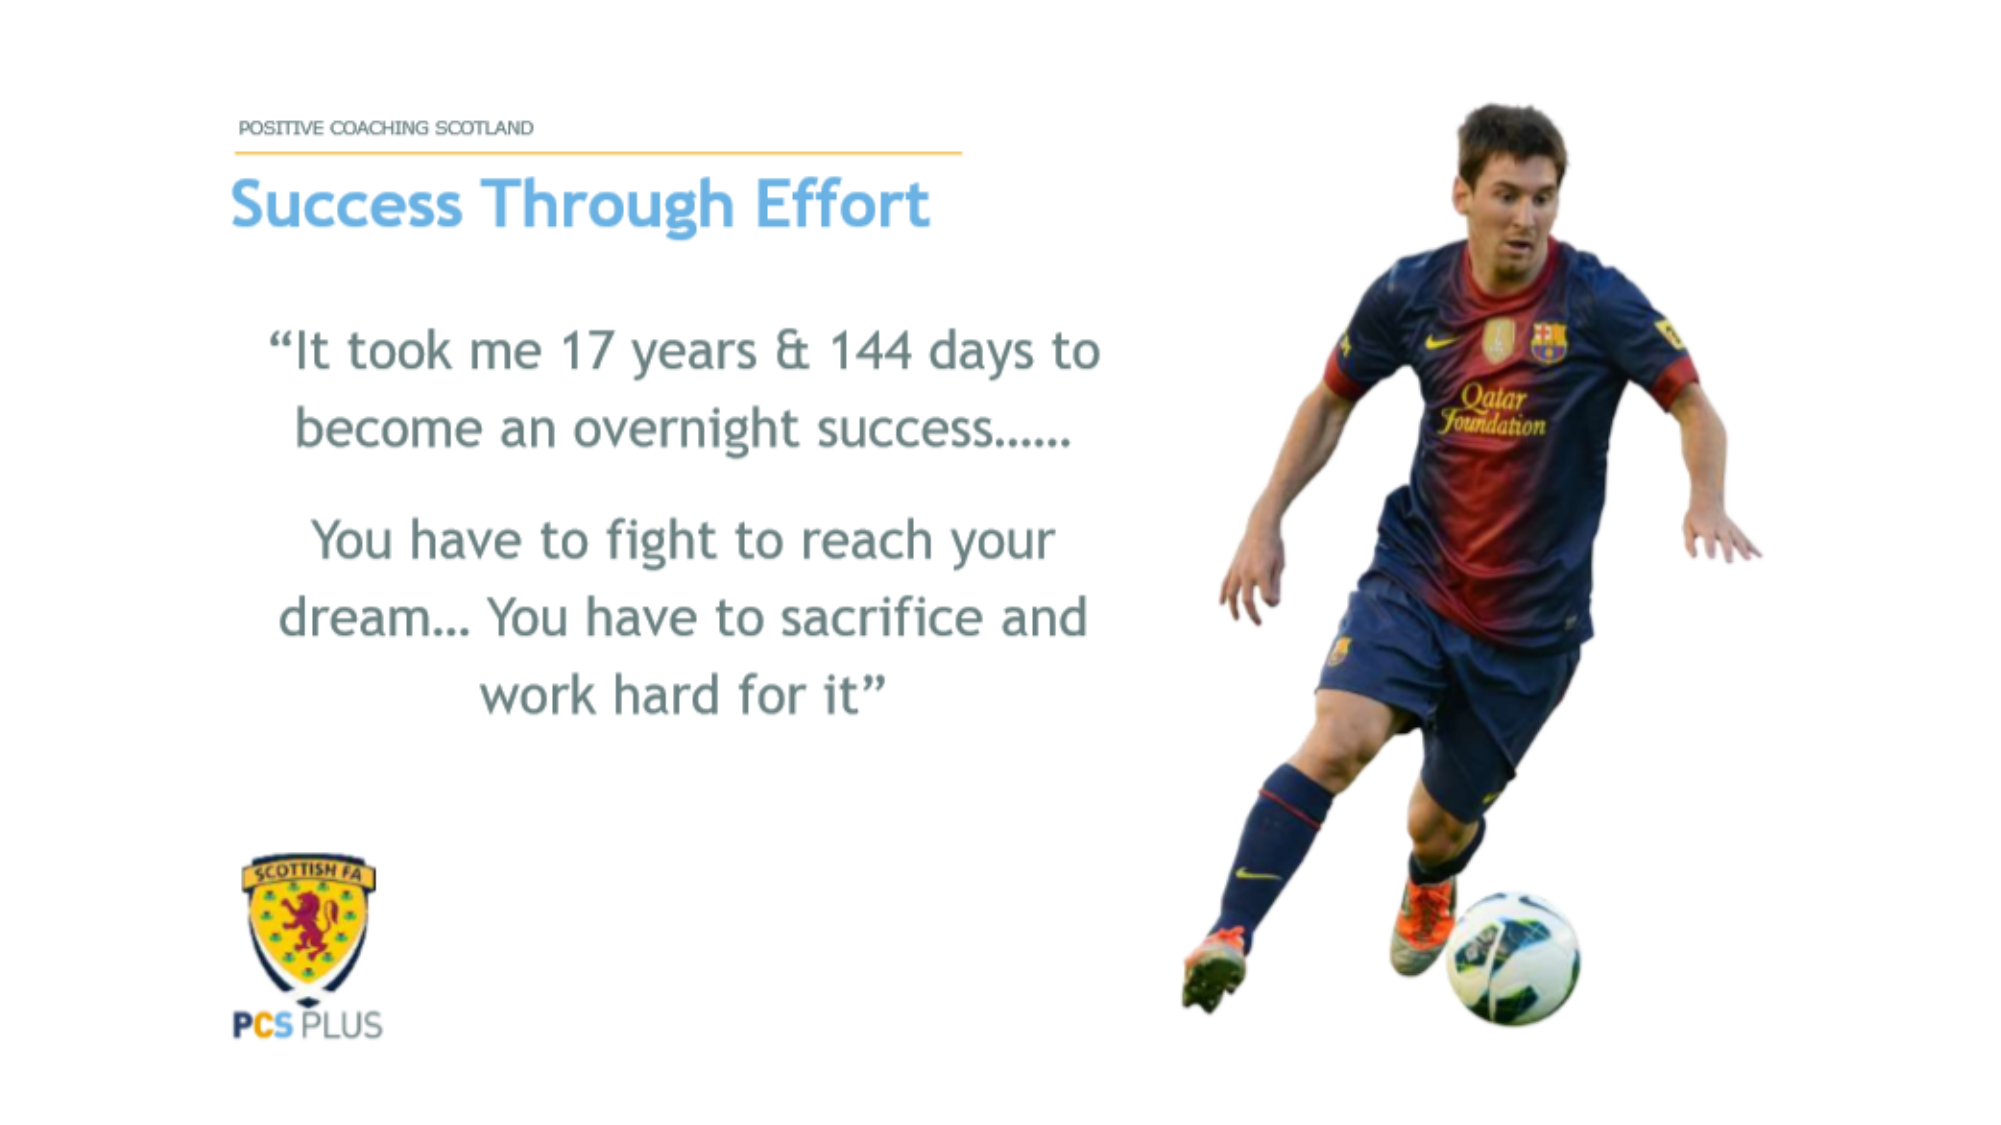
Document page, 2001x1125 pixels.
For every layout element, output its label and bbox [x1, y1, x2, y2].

picture [194, 93, 1806, 1074]
